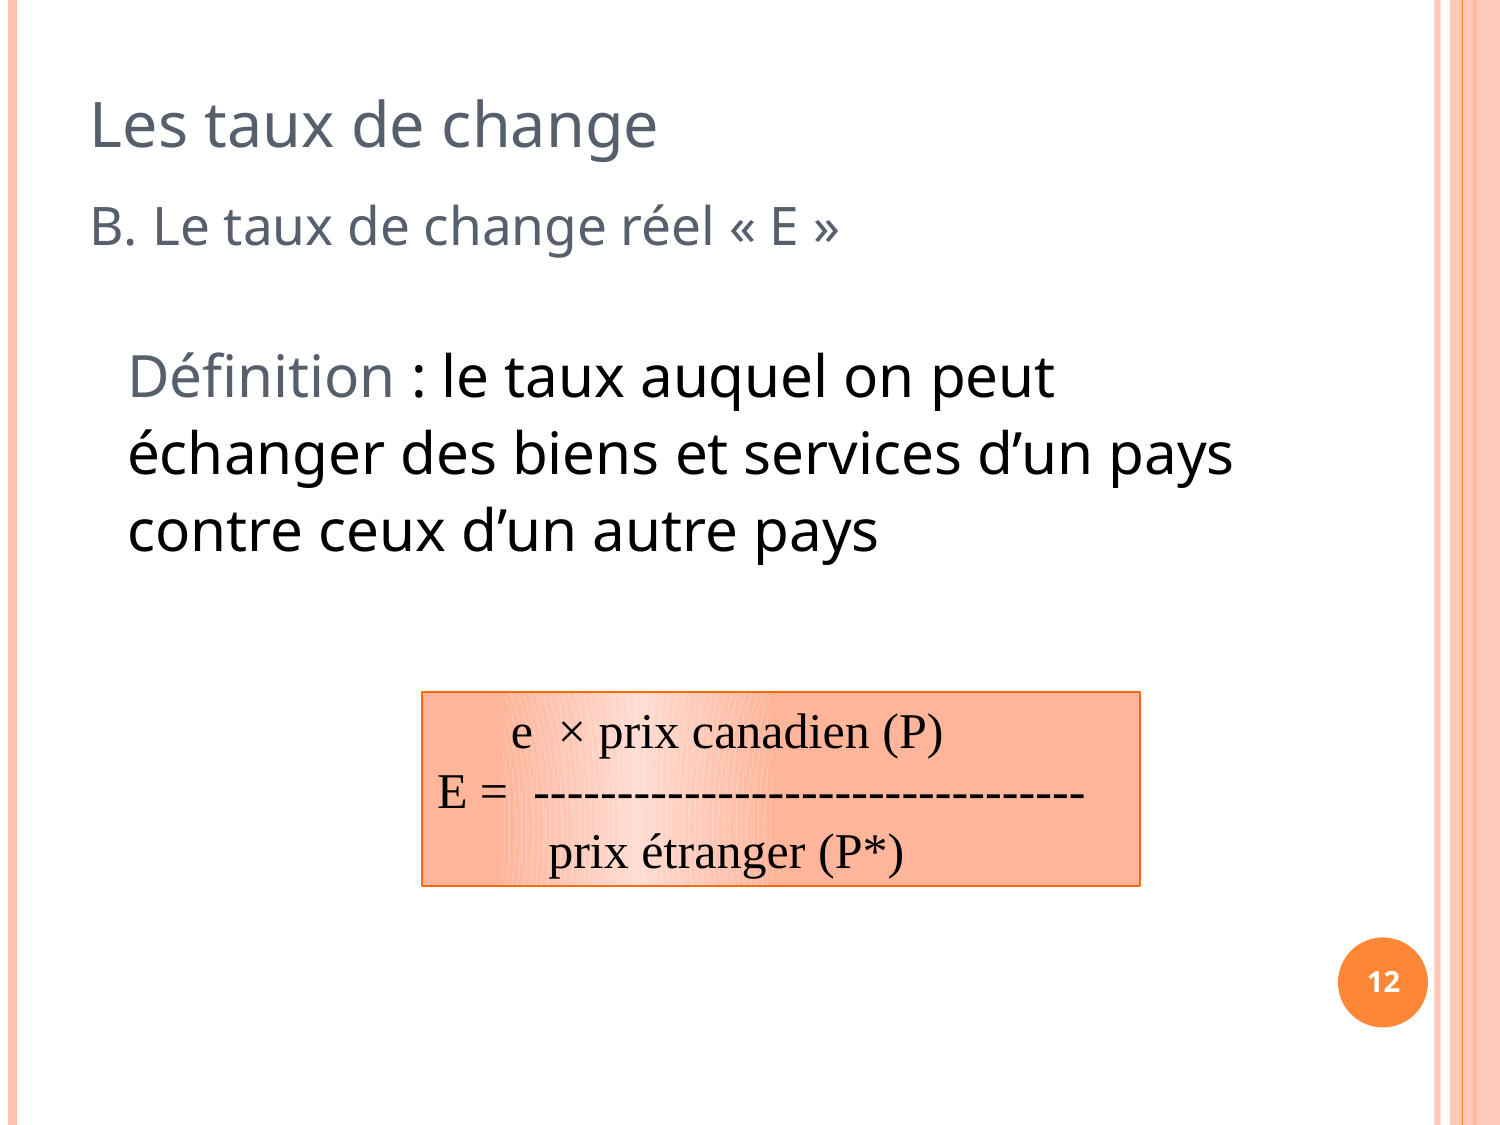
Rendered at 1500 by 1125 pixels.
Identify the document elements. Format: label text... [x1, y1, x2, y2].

title Les taux de change B. Le taux de change réel « E » [75, 76, 1455, 264]
slide_number <numéro> [1333, 940, 1434, 1027]
text_box e × prix canadien (P) E = --------------------------------- prix étranger (P*) [422, 691, 1141, 887]
list Définition : le taux auquel on peut échanger des biens et services d’un pays contre ceux d’un autre pays [112, 324, 1319, 622]
